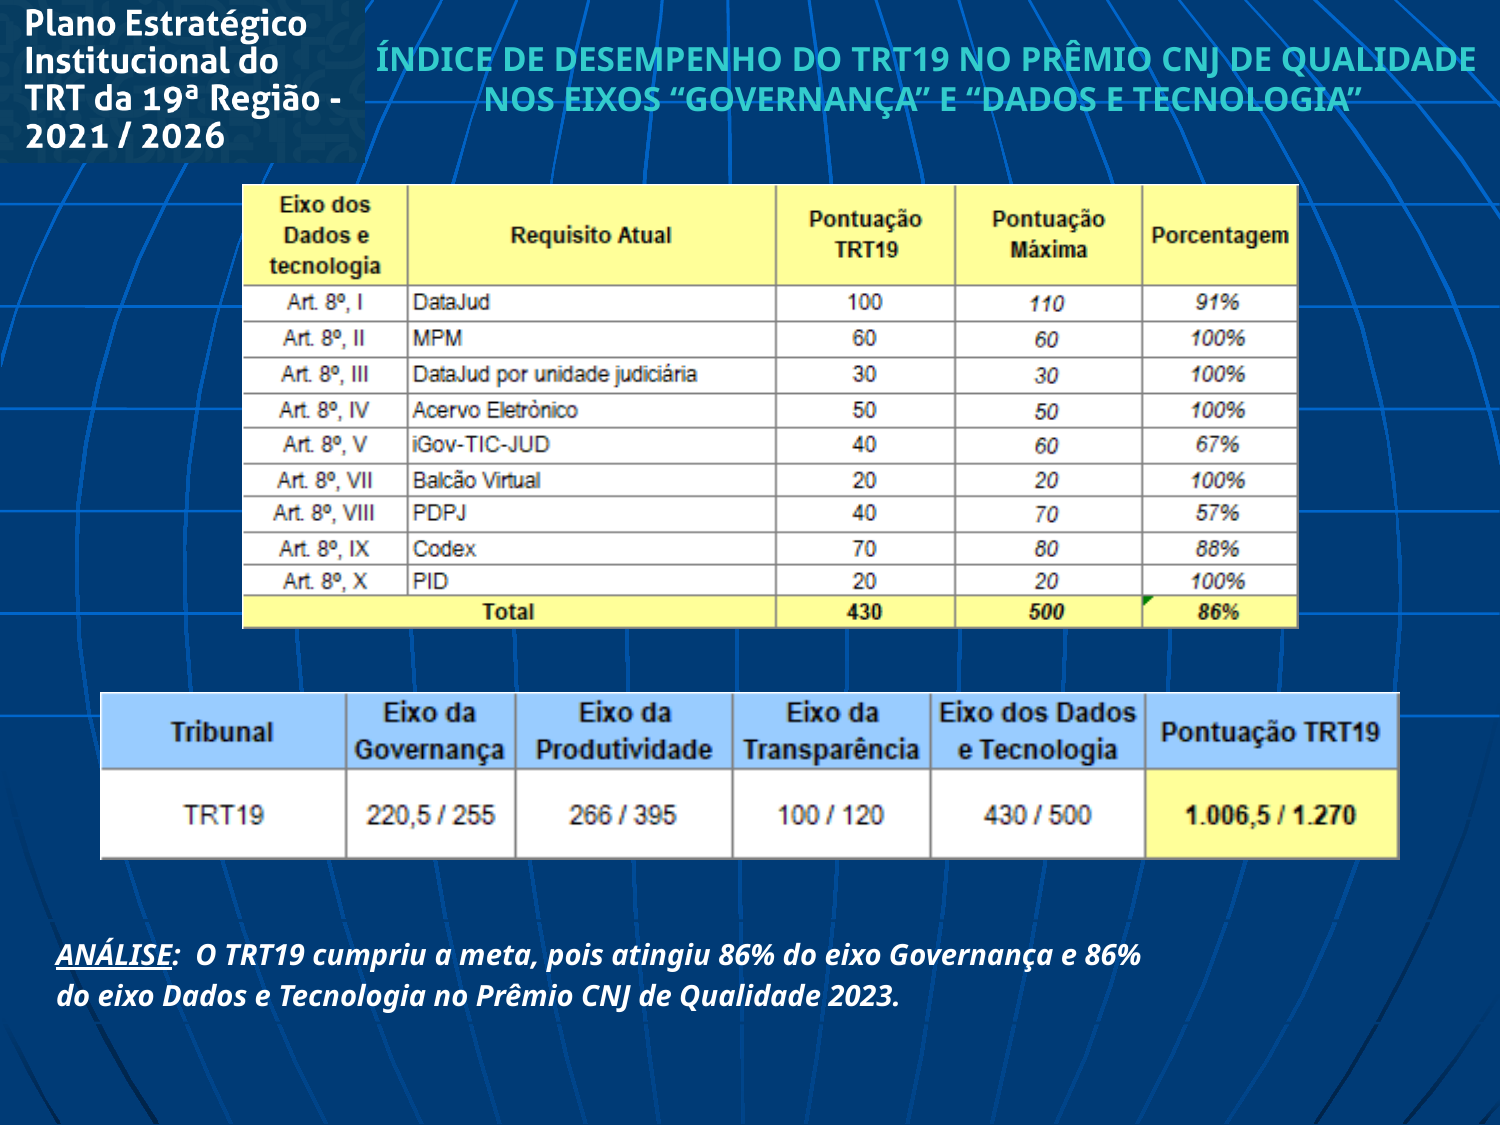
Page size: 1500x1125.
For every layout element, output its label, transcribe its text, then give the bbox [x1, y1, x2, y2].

picture [242, 184, 1299, 630]
text_box ÍNDICE DE DESEMPENHO DO TRT19 NO PRÊMIO CNJ DE QUALIDADE NOS EIXOS “GOVERNANÇA” E “DADOS E TECNOLOGIA” [365, 30, 1500, 126]
text_box ANÁLISE: O TRT19 cumpriu a meta, pois atingiu 86% do eixo Governança e 86% do eixo Dados e Tecnologia no Prêmio CNJ de Qualidade 2023. [41, 928, 1447, 1094]
picture [0, 0, 365, 163]
picture [100, 692, 1400, 860]
